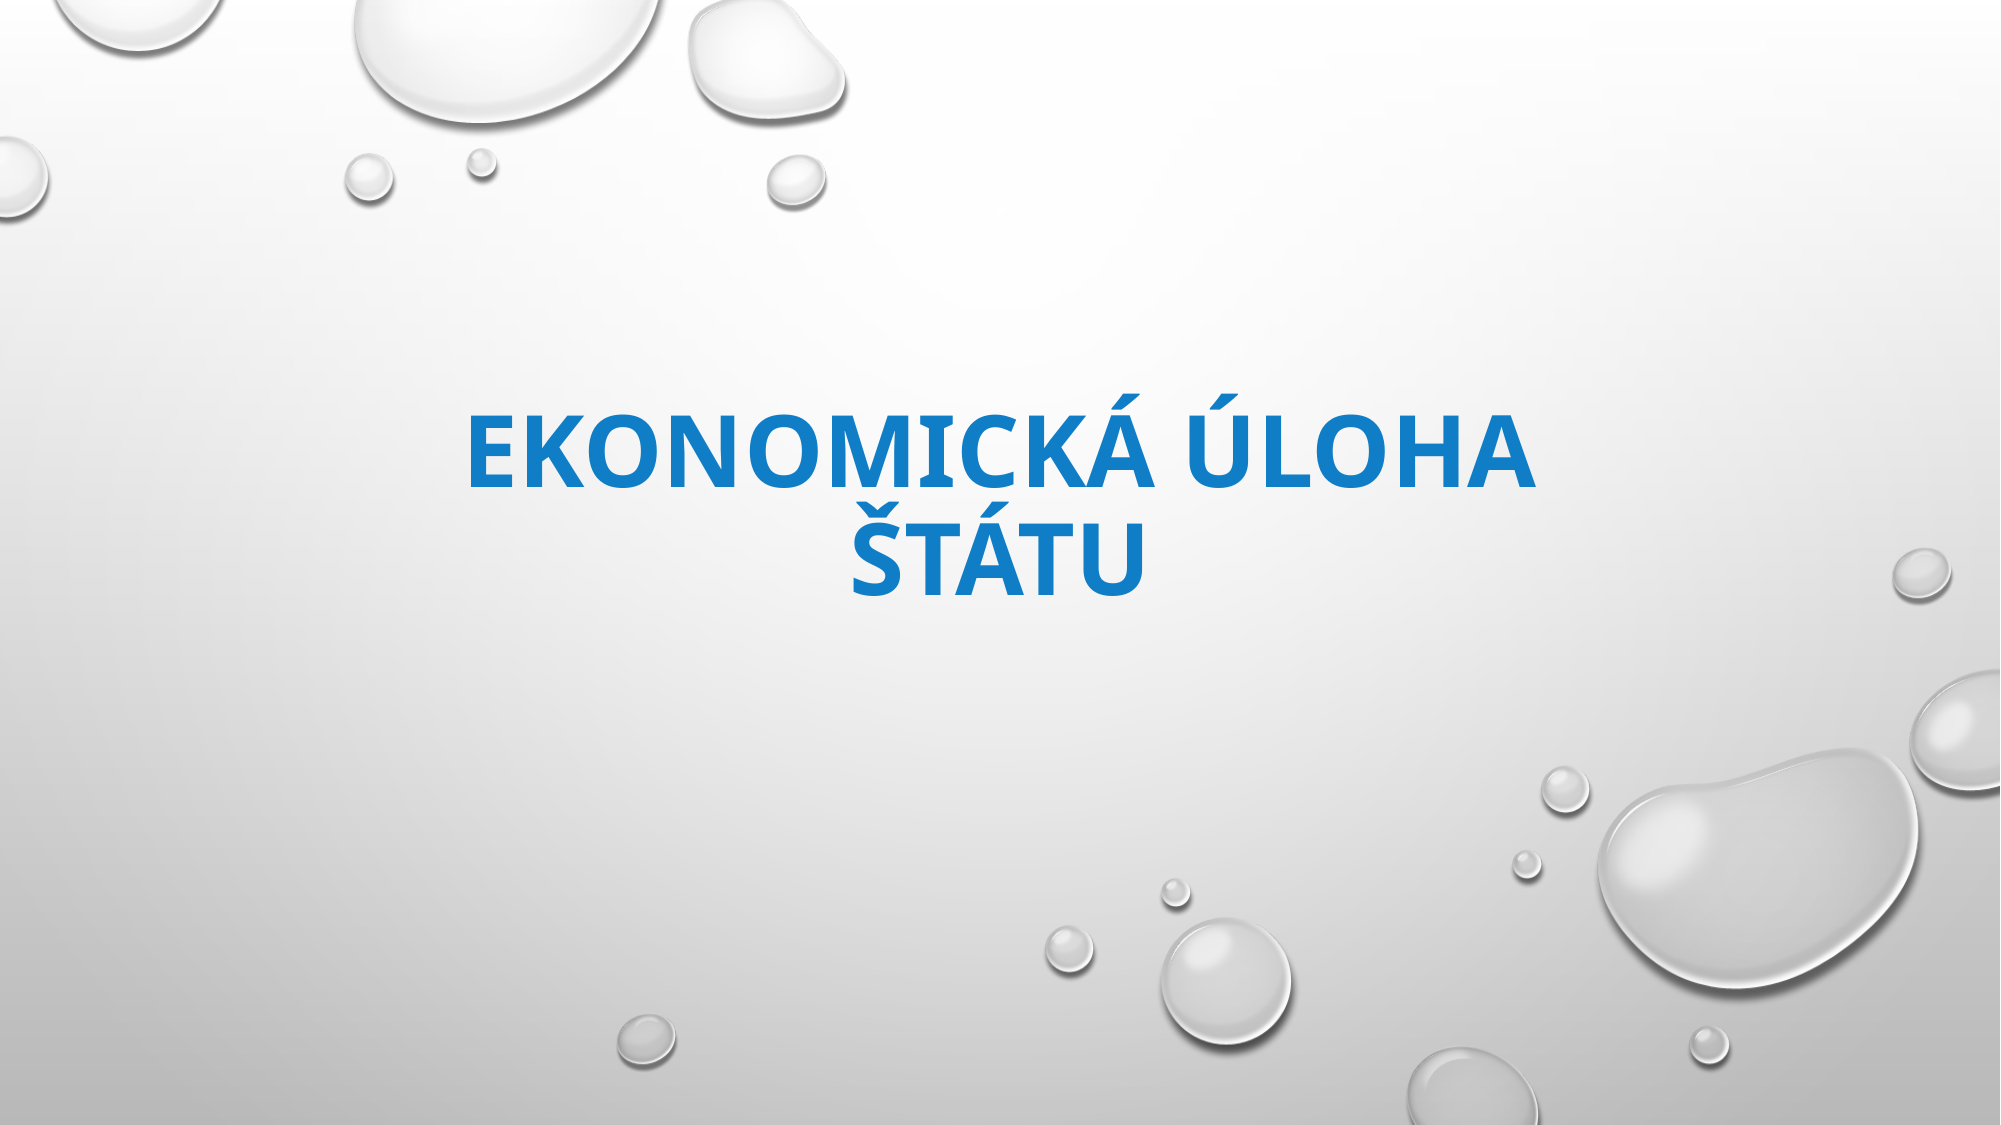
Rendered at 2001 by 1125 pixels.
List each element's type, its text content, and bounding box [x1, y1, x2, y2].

title Ekonomická úloha štátu [287, 213, 1713, 625]
